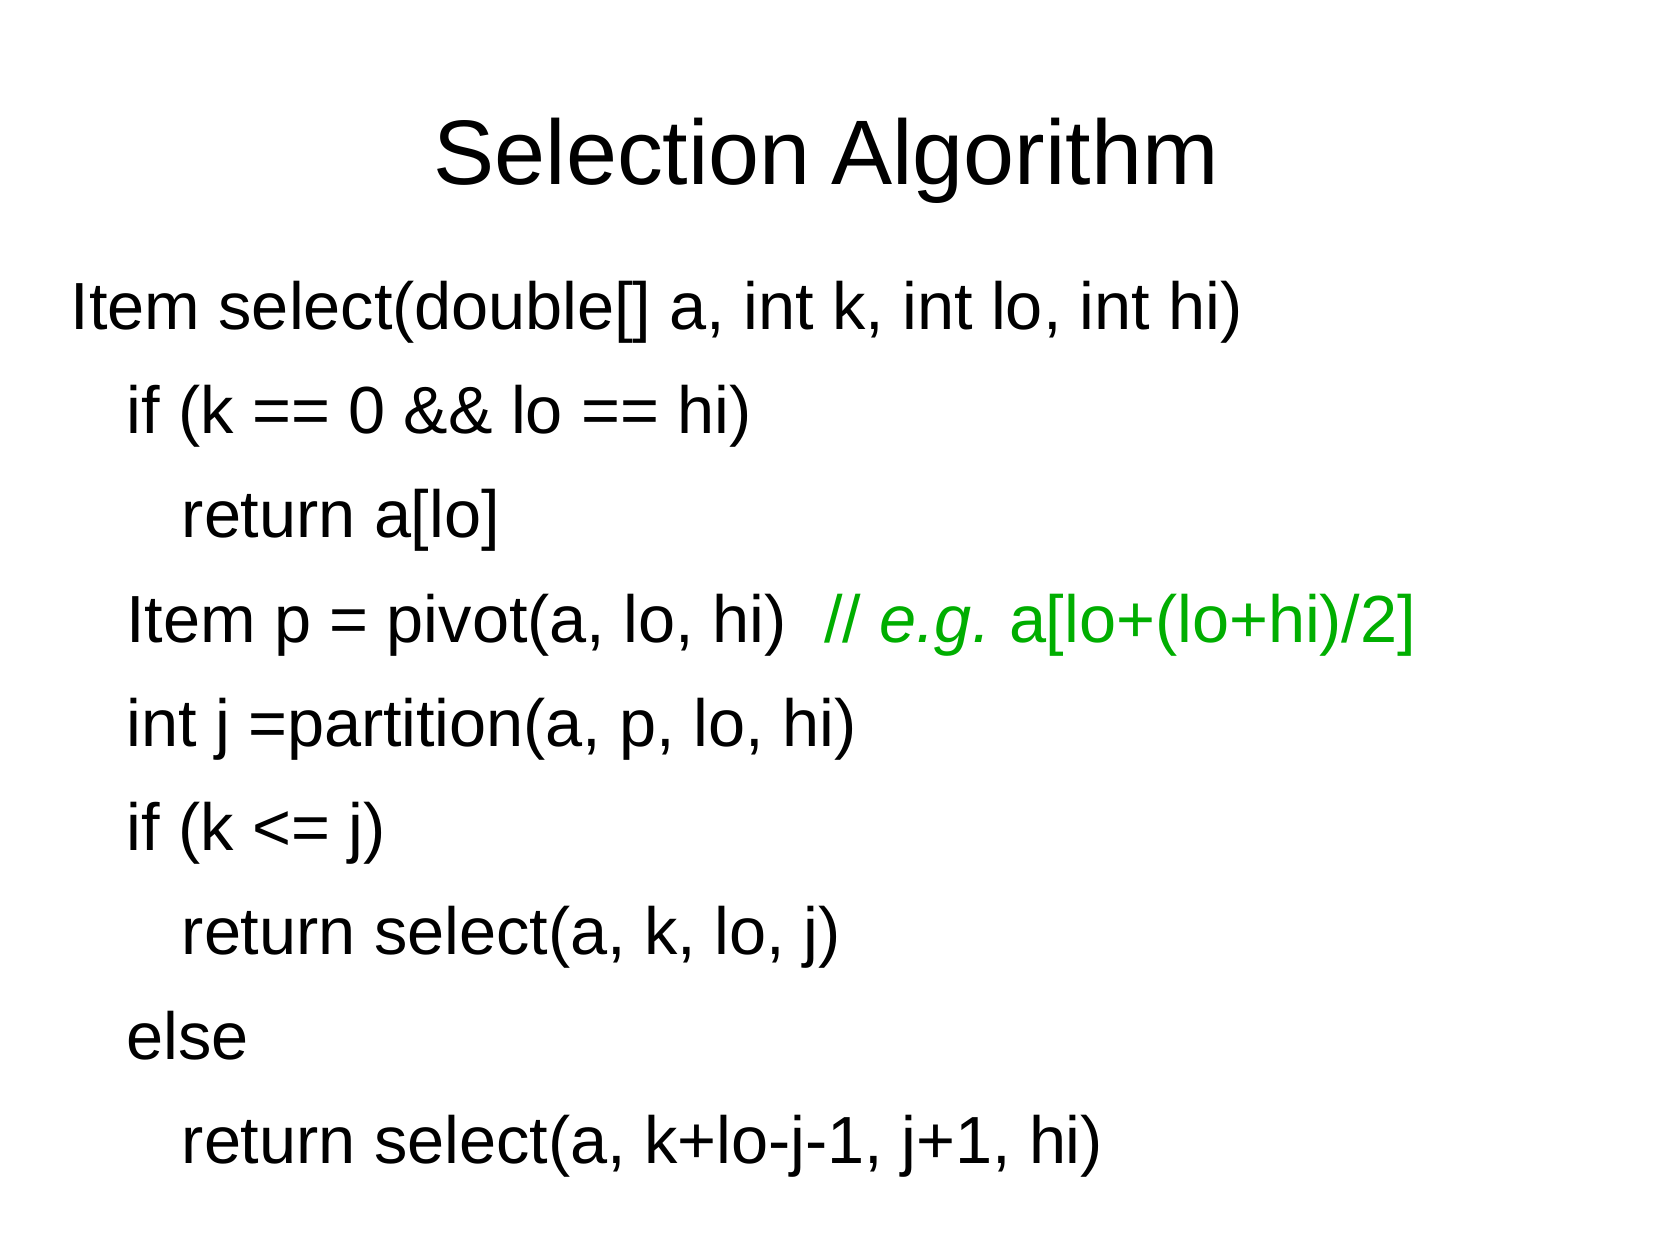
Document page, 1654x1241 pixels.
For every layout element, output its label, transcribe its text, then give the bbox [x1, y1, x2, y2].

title Selection Algorithm [82, 49, 1571, 257]
list Item select(double[] a, int k, int lo, int hi) if (k == 0 && lo == hi) return a[lo] Item p = pivot(a, lo, hi) // e.g. a[lo+(lo+hi)/2] int j =partition(a, p, lo, hi) if (k <= j) return select(a, k, lo, j) else return select(a, k+lo-j-1, j+1, hi) [0, 269, 1639, 1178]
